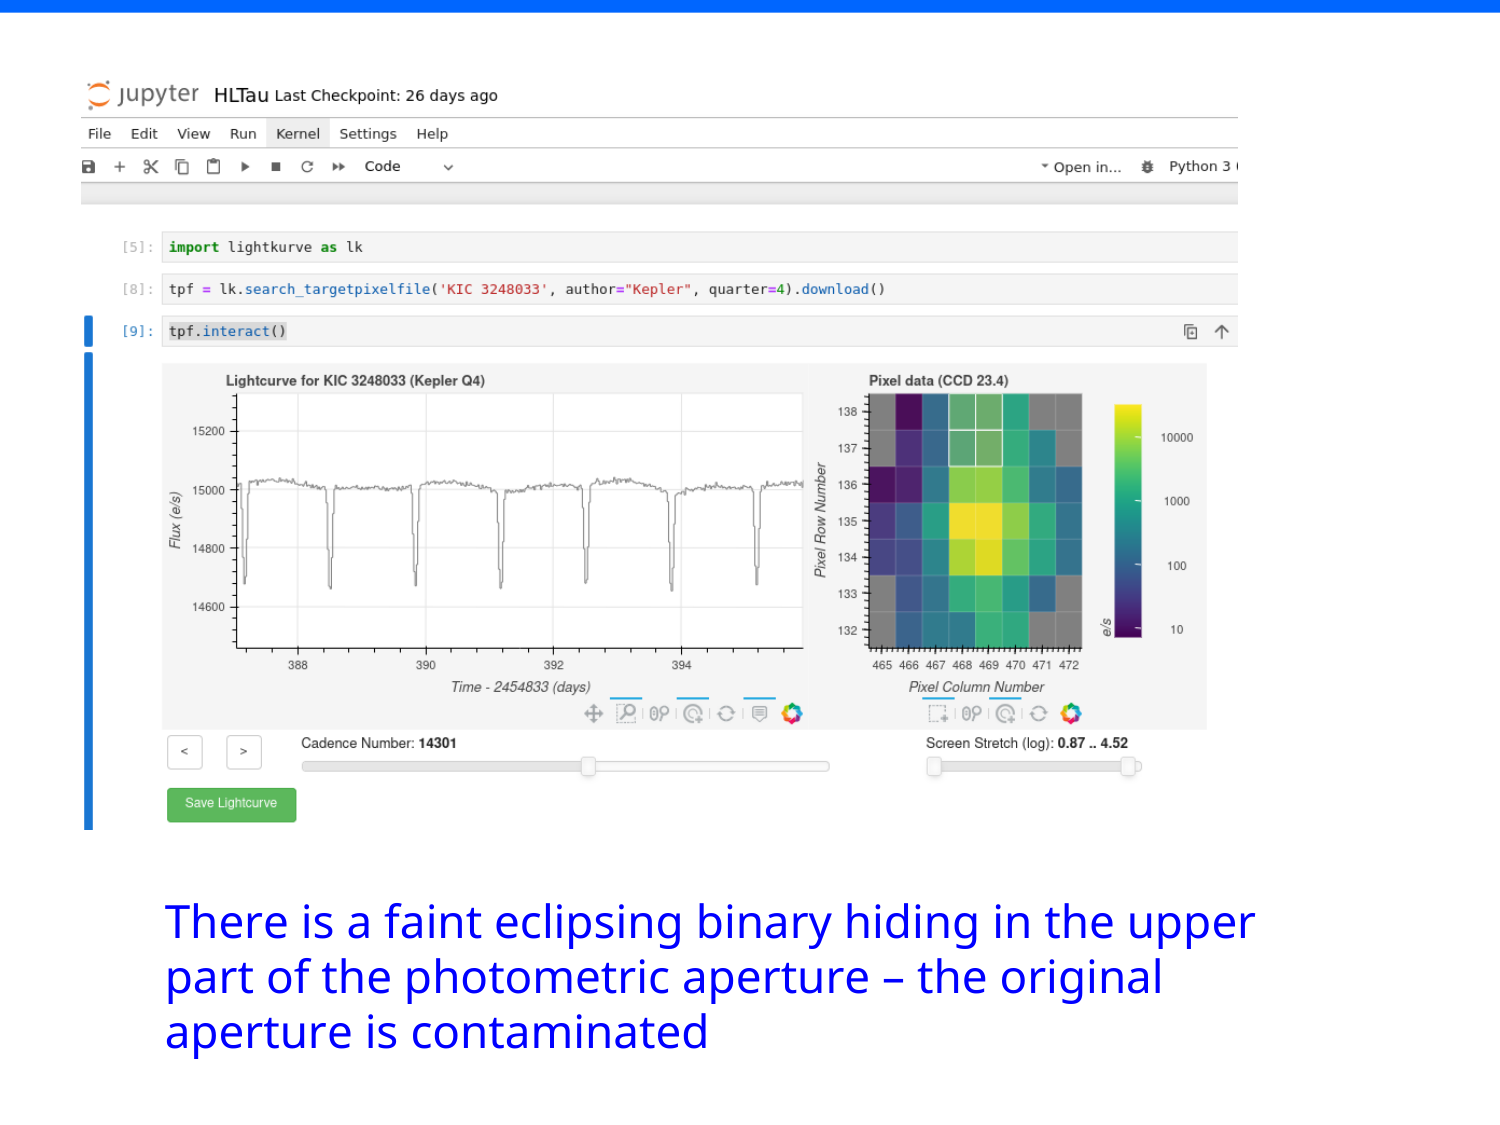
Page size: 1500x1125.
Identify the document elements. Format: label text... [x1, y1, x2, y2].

text_box There is a faint eclipsing binary hiding in the upper part of the photometric aperture – the original aperture is contaminated [75, 825, 1351, 1065]
picture [81, 74, 1238, 830]
